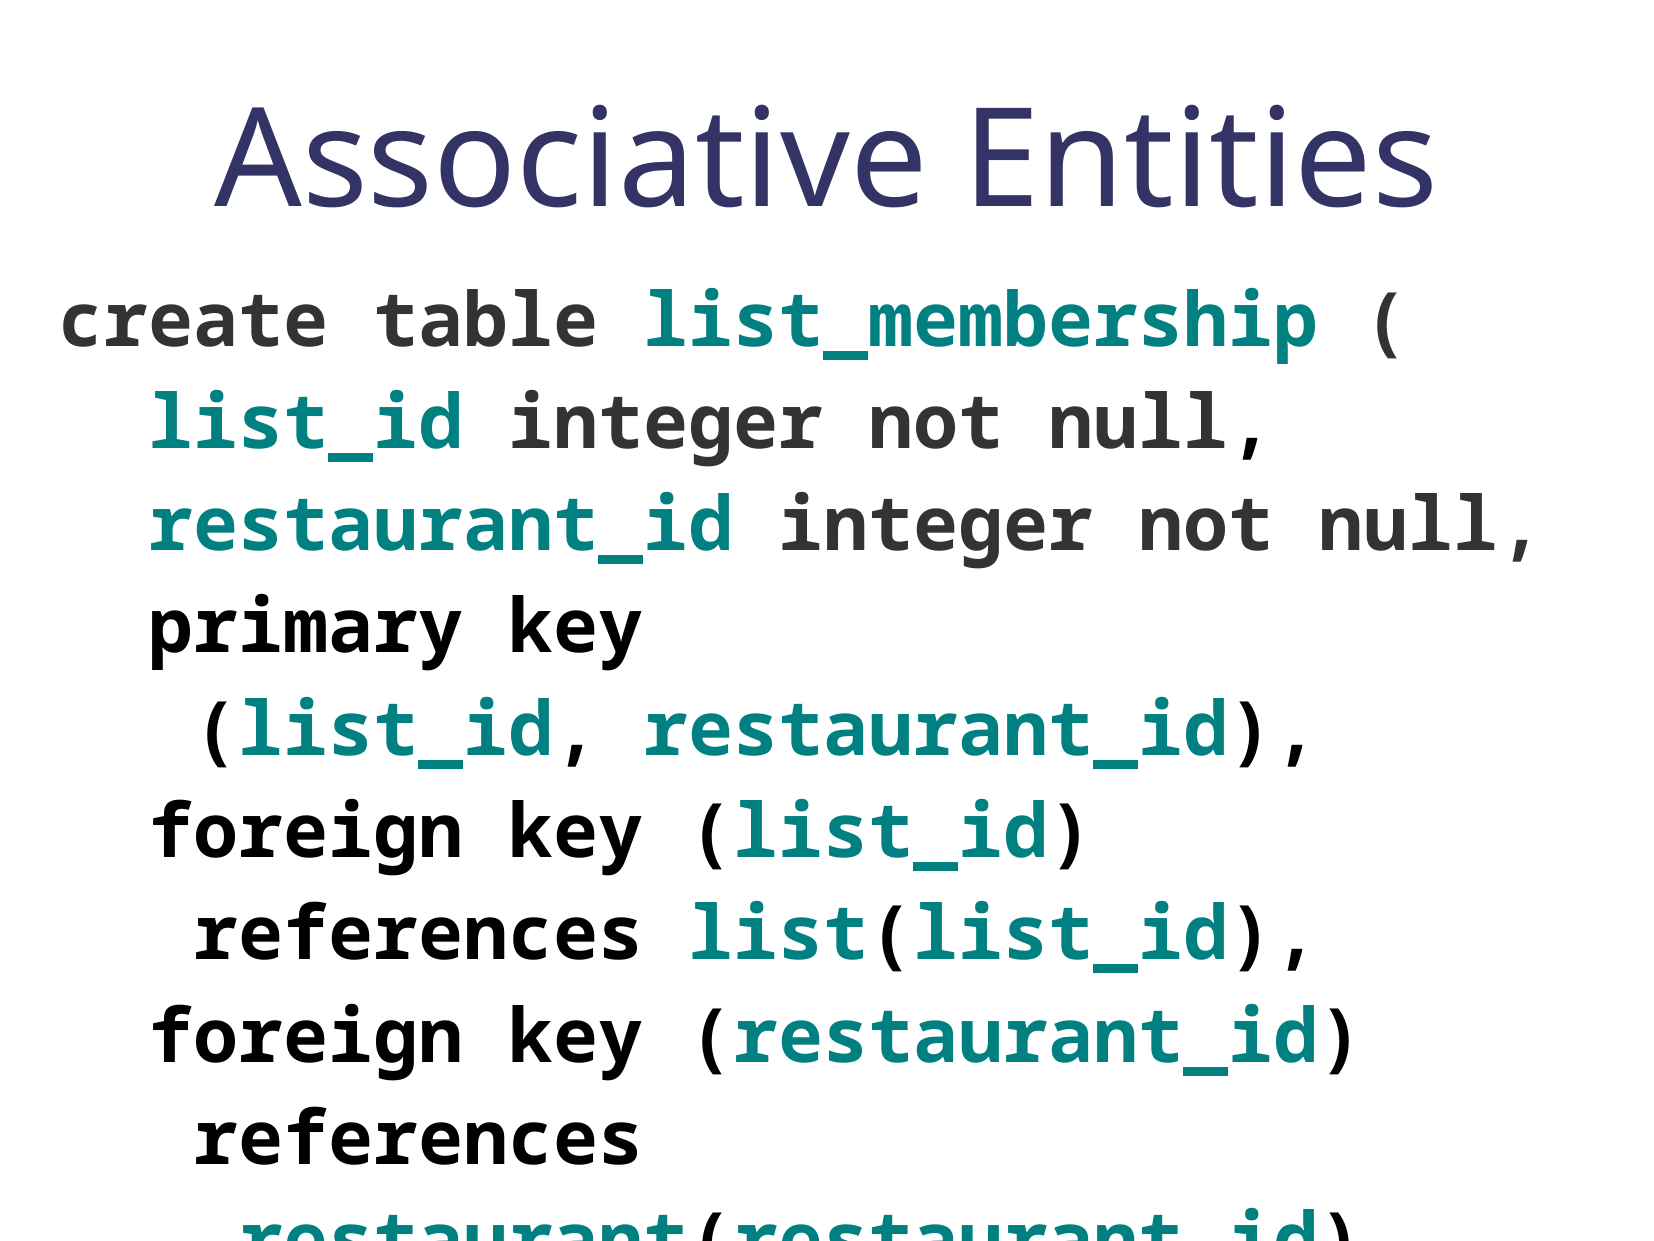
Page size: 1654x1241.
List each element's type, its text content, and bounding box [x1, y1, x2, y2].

text_box create table list_membership ( list_id integer not null, restaurant_id integer not null, primary key (list_id, restaurant_id), foreign key (list_id) references list(list_id), foreign key (restaurant_id) references restaurant(restaurant_id), ); [59, 265, 1625, 1218]
title Associative Entities [82, 56, 1571, 250]
